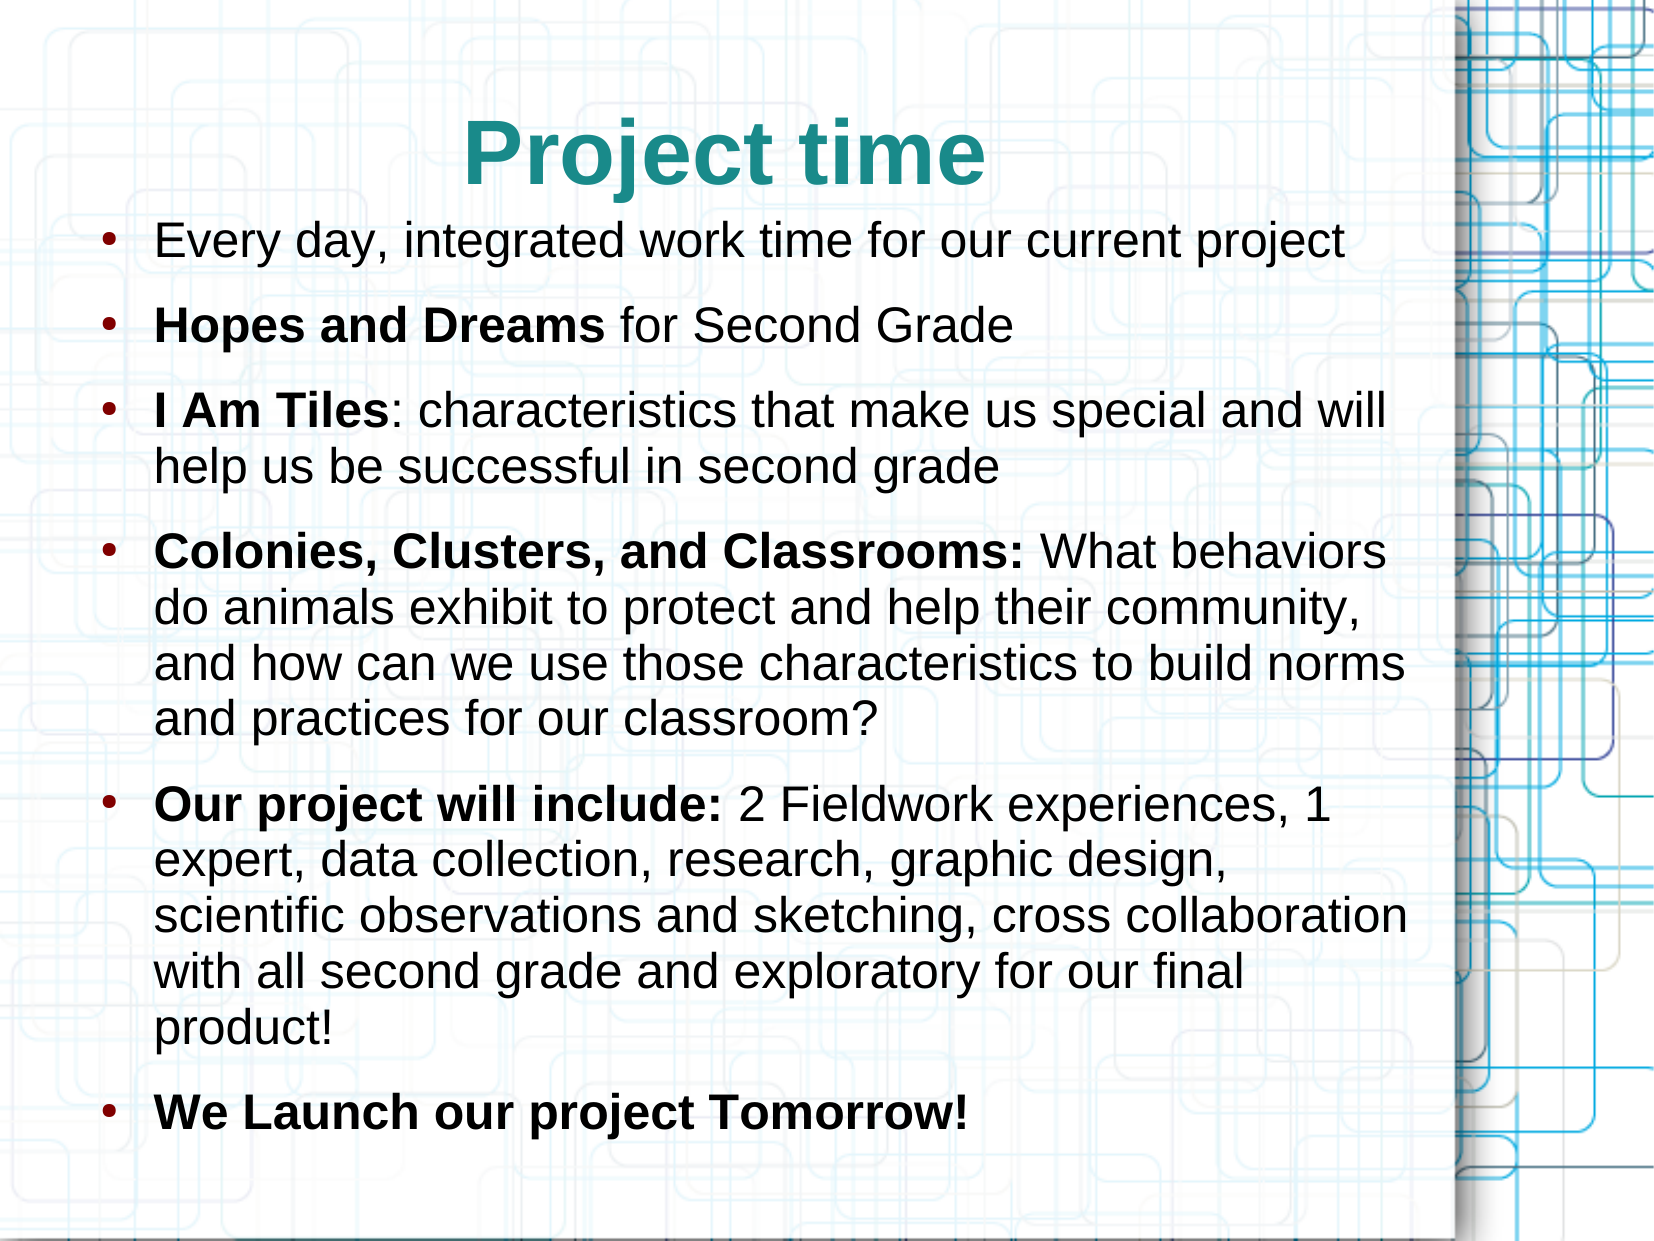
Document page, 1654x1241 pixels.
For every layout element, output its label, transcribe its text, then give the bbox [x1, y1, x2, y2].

list Every day, integrated work time for our current project Hopes and Dreams for Second Grade I Am Tiles: characteristics that make us special and will help us be successful in second grade Colonies, Clusters, and Classrooms: What behaviors do animals exhibit to protect and help their community, and how can we use those characteristics to build norms and practices for our classroom? Our project will include: 2 Fieldwork experiences, 1 expert, data collection, research, graphic design, scientific observations and sketching, cross collaboration with all second grade and exploratory for our final product! We Launch our project Tomorrow! [82, 211, 1418, 1141]
title Project time [59, 49, 1418, 257]
picture [0, 0, 1654, 1241]
